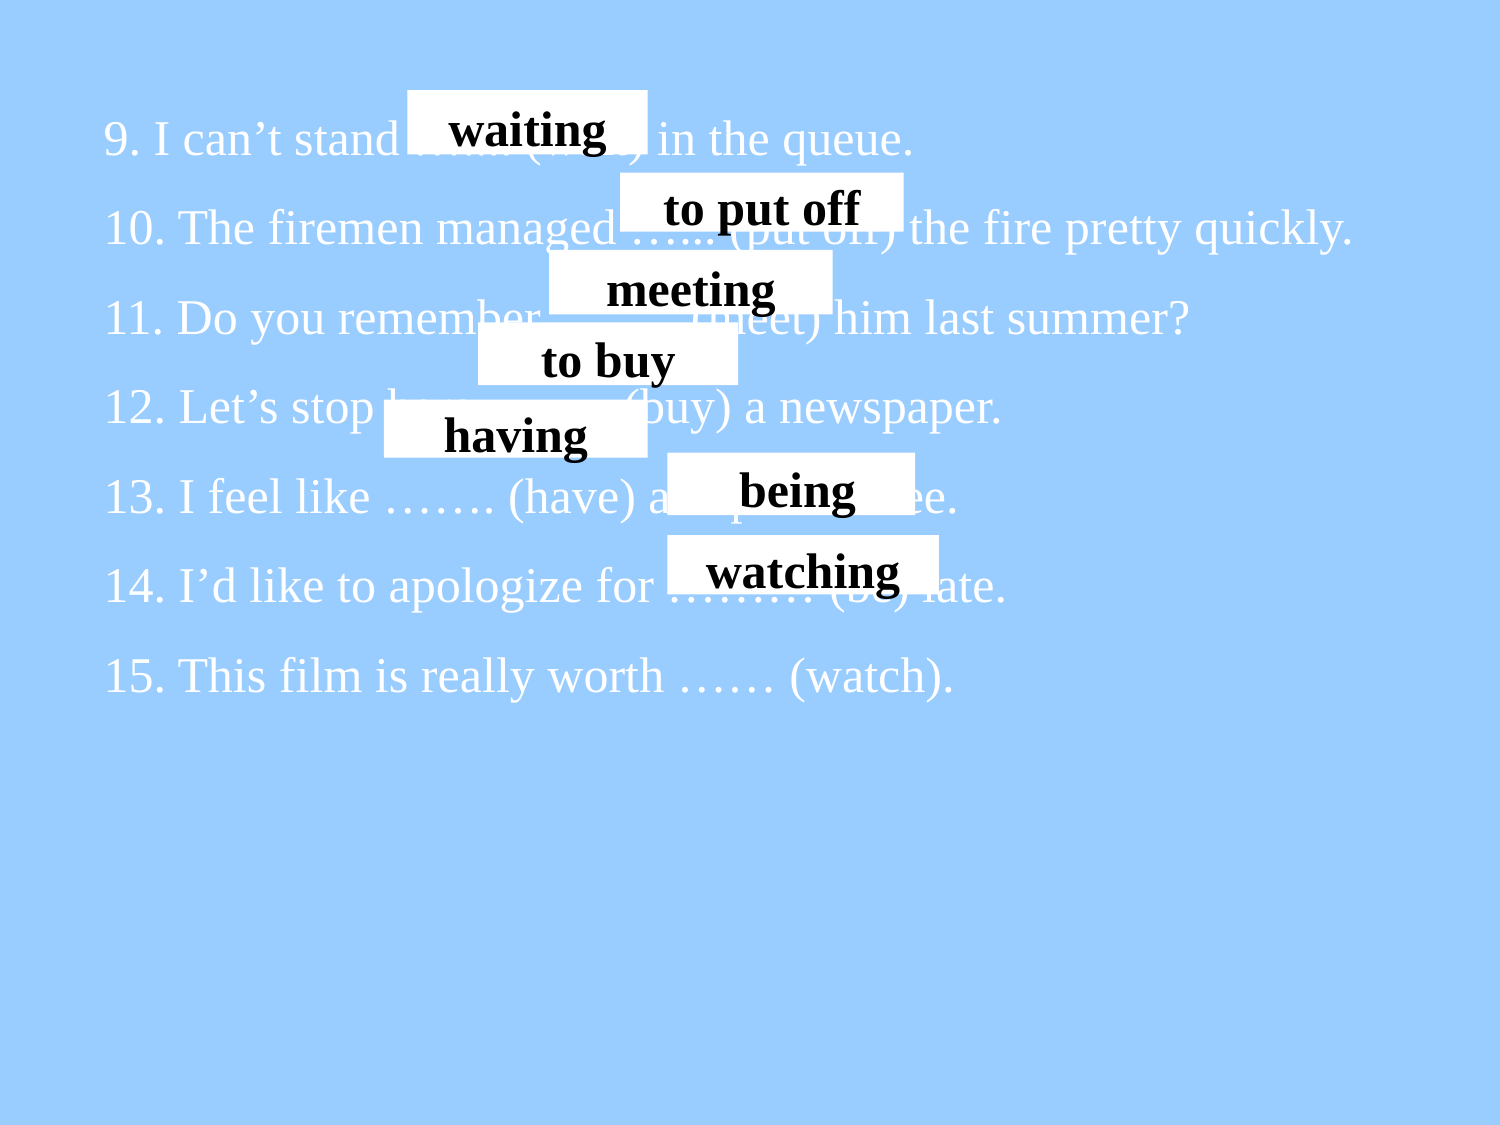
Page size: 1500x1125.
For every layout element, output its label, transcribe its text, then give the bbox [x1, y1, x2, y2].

text_box meeting [549, 249, 833, 315]
text_box waiting [407, 90, 648, 155]
text_box having [383, 399, 648, 458]
text_box being [667, 452, 916, 516]
text_box to buy [478, 322, 739, 386]
list 9. I can’t stand ….... (wait) in the queue. 10. The firemen managed …... (put off) the fire pretty quickly. 11. Do you remember …….. (meet) him last summer? 12. Let’s stop here …….. (buy) a newspaper. 13. I feel like ……. (have) a cup of coffee. 14. I’d like to apologize for ……… (be) late. 15. This film is really worth …… (watch). [88, 90, 1412, 856]
text_box to put off [620, 172, 904, 232]
text_box watching [667, 535, 939, 595]
